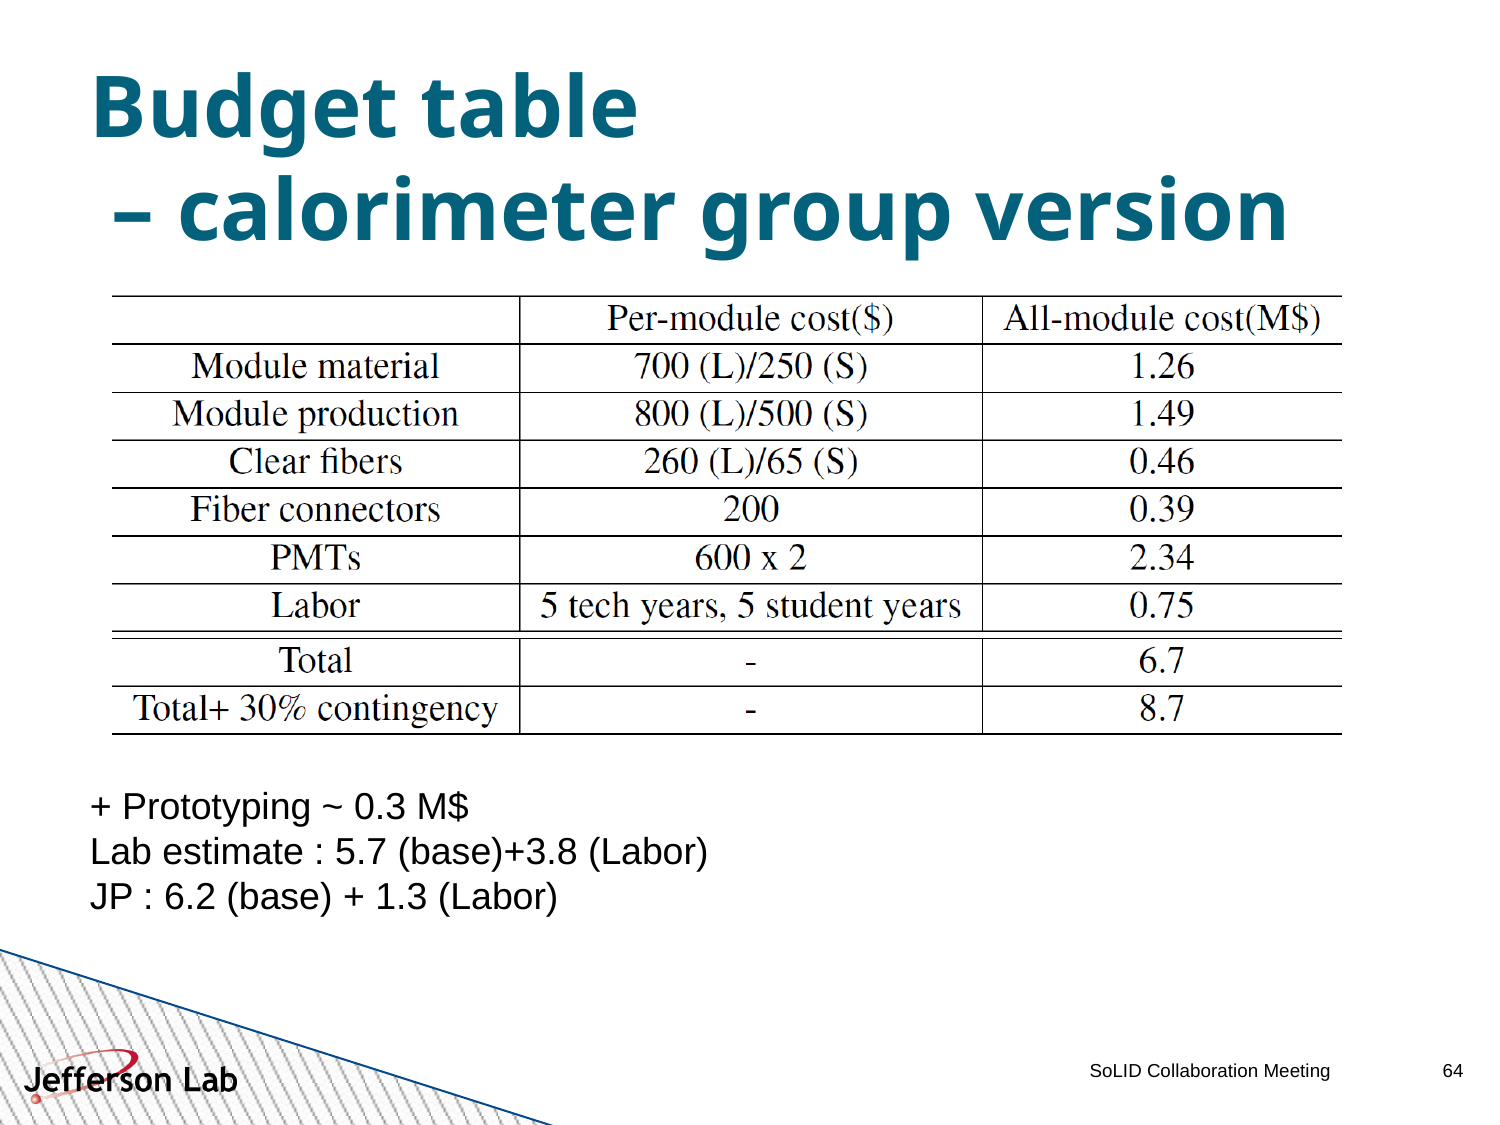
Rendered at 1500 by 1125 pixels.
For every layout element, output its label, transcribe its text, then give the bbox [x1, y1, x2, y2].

picture [0, 952, 75, 1125]
picture [87, 274, 1369, 750]
text_box Budget table – calorimeter group version [75, 45, 1425, 368]
text_box + Prototyping ~ 0.3 M$ Lab estimate : 5.7 (base)+3.8 (Labor) JP : 6.2 (base) + 1.3 (Labor) [75, 774, 1425, 1125]
text_box <number> [1425, 1051, 1479, 1111]
